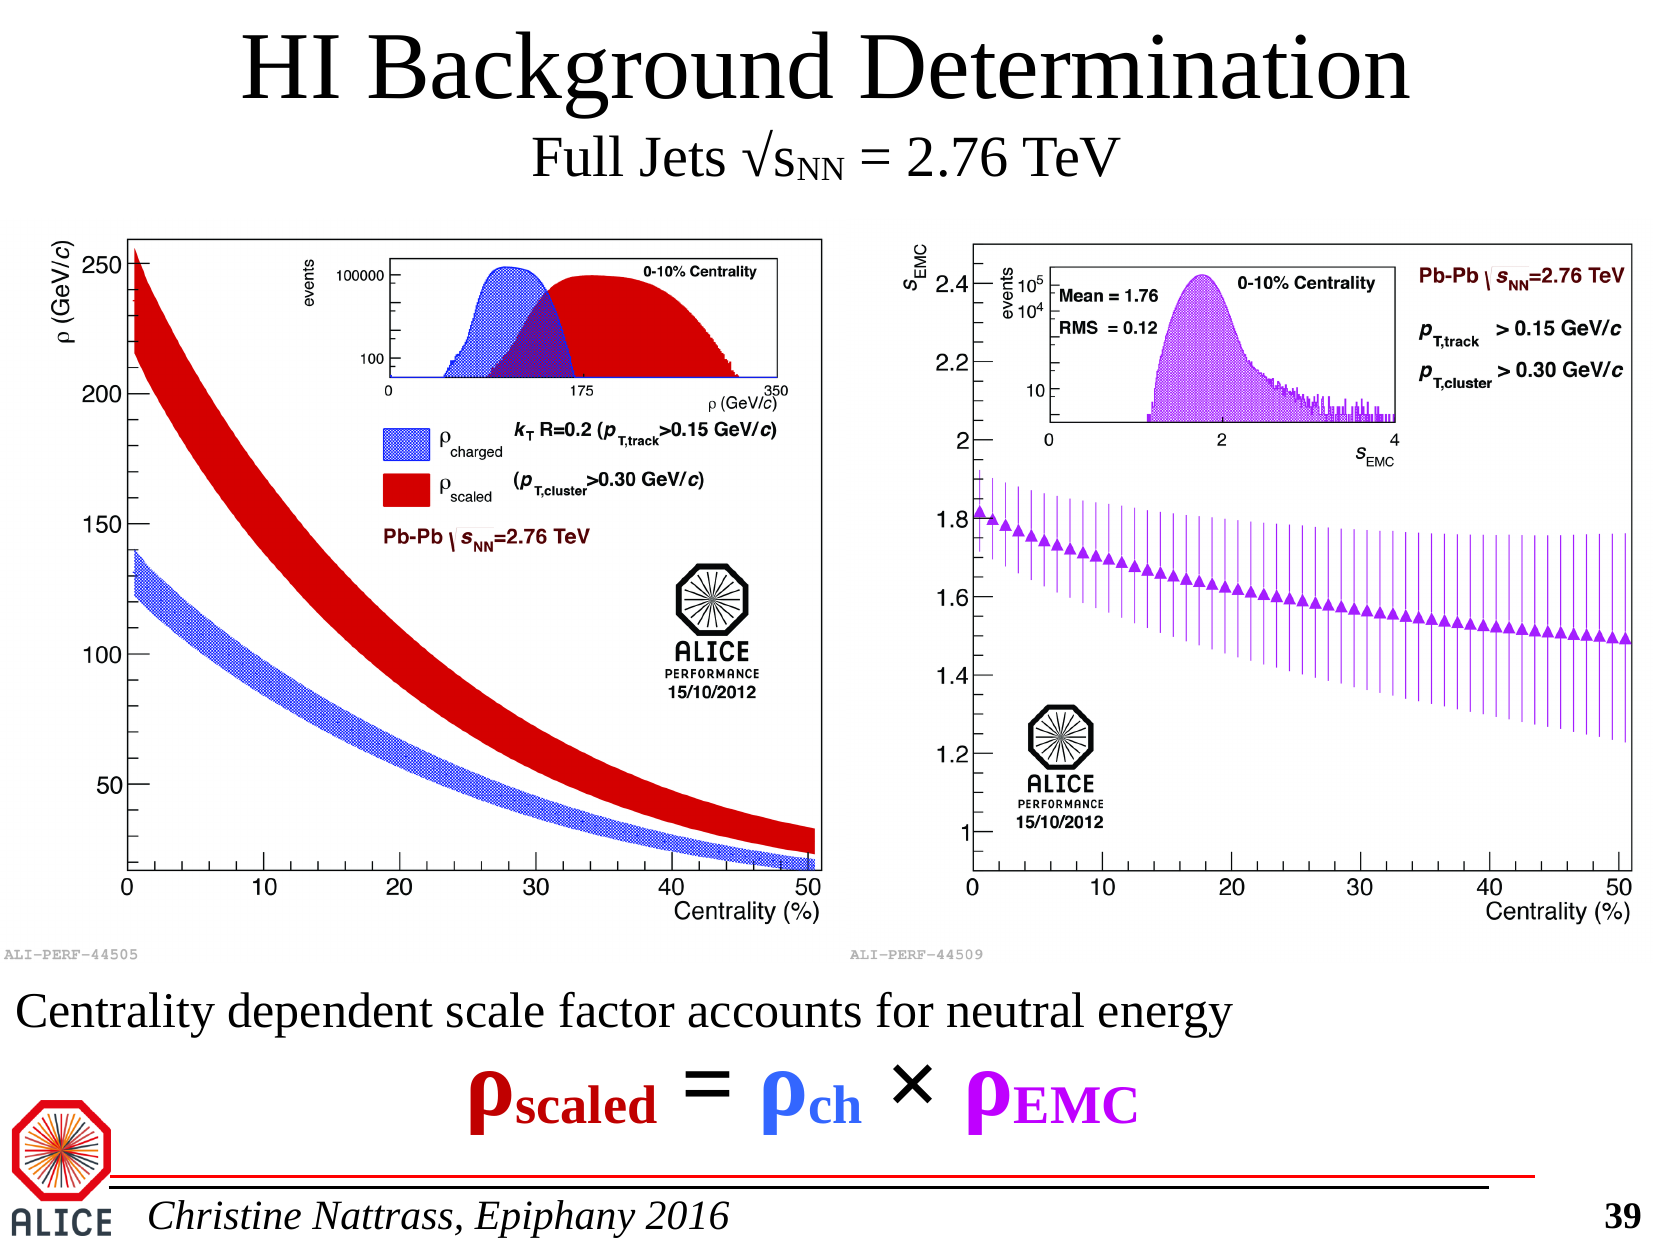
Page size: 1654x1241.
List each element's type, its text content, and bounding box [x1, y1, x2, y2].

list Centrality dependent scale factor accounts for neutral energy [0, 975, 1635, 1077]
text_box ρscaled = ρch × ρEMC [450, 1014, 1585, 1142]
picture [0, 218, 1653, 963]
title HI Background Determination Full Jets √sNN = 2.76 TeV [0, 0, 1653, 191]
picture [11, 1100, 111, 1236]
